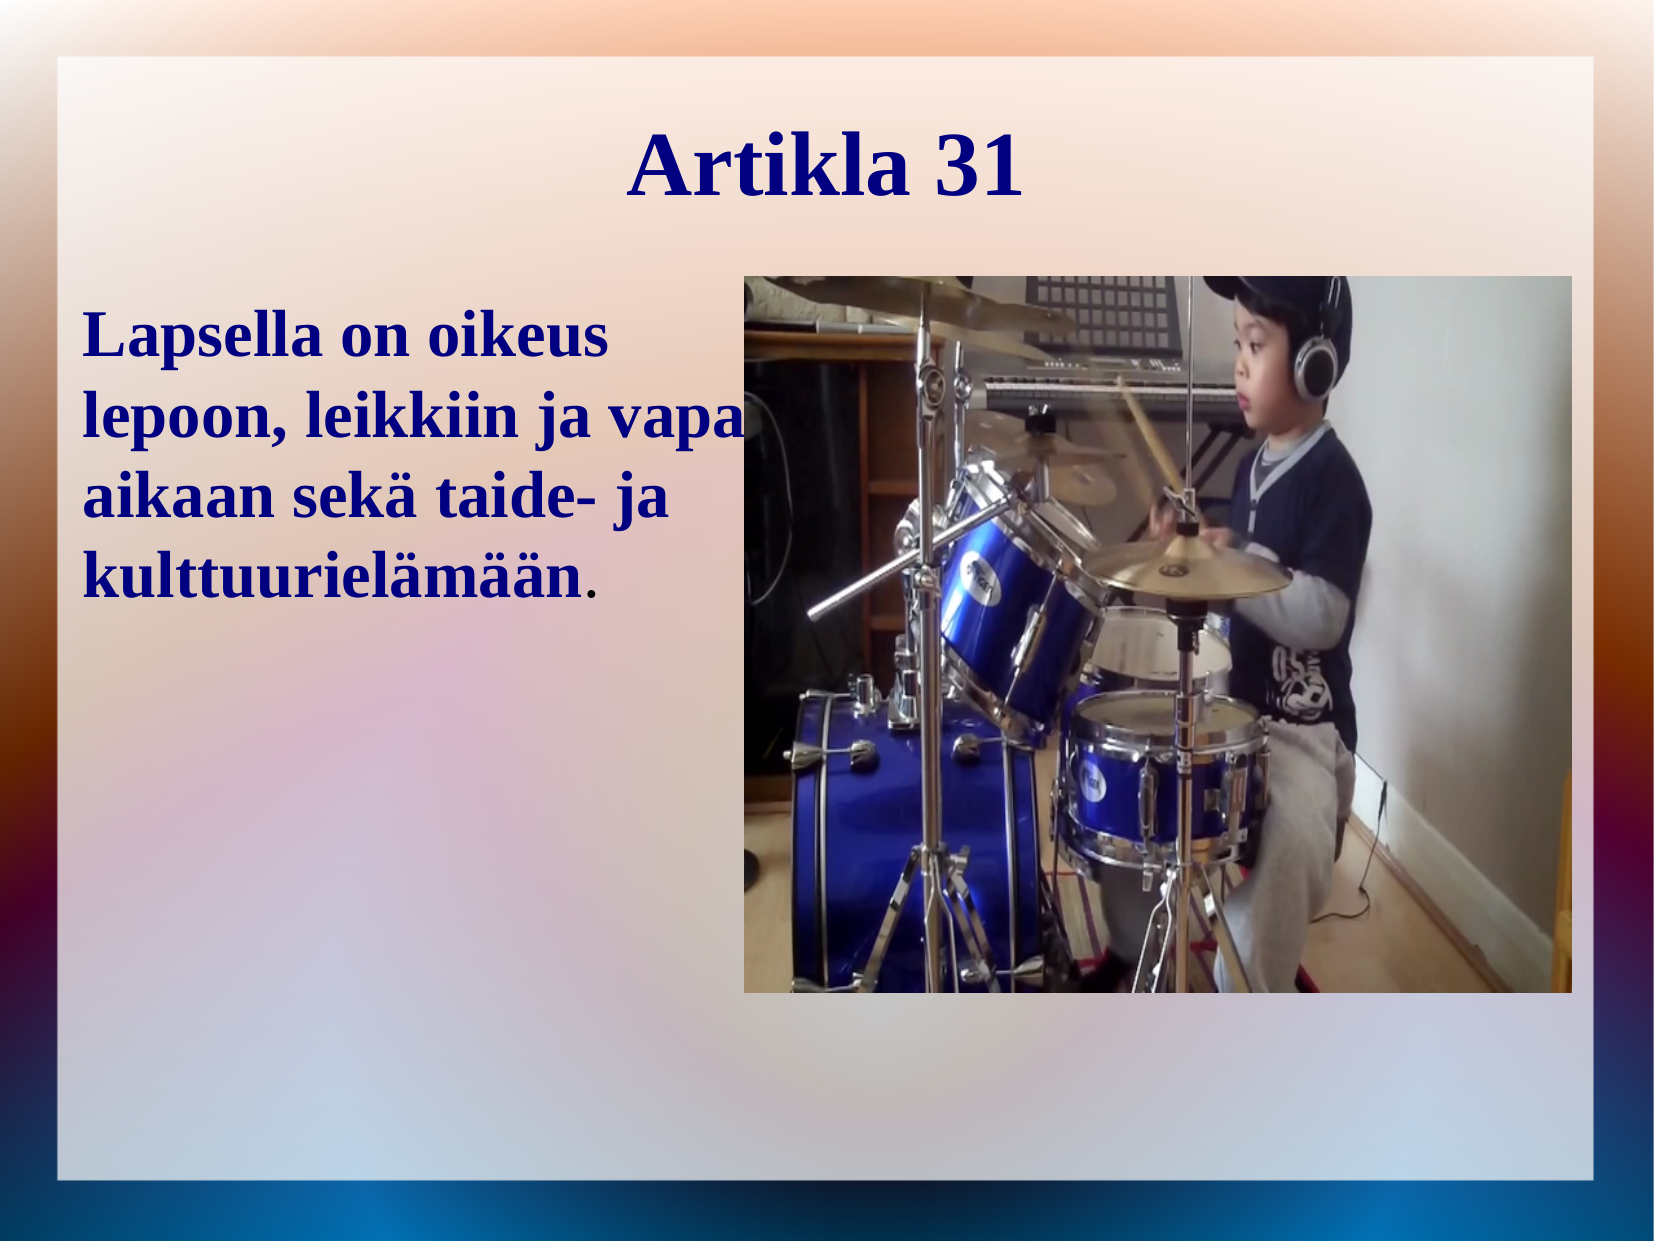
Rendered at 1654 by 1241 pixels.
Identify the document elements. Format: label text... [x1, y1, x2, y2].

list Lapsella on oikeus lepoon, leikkiin ja vapaa-aikaan sekä taide- ja kulttuurielämään. [82, 290, 809, 1109]
title Artikla 31 [82, 55, 1571, 263]
picture [744, 276, 1572, 993]
